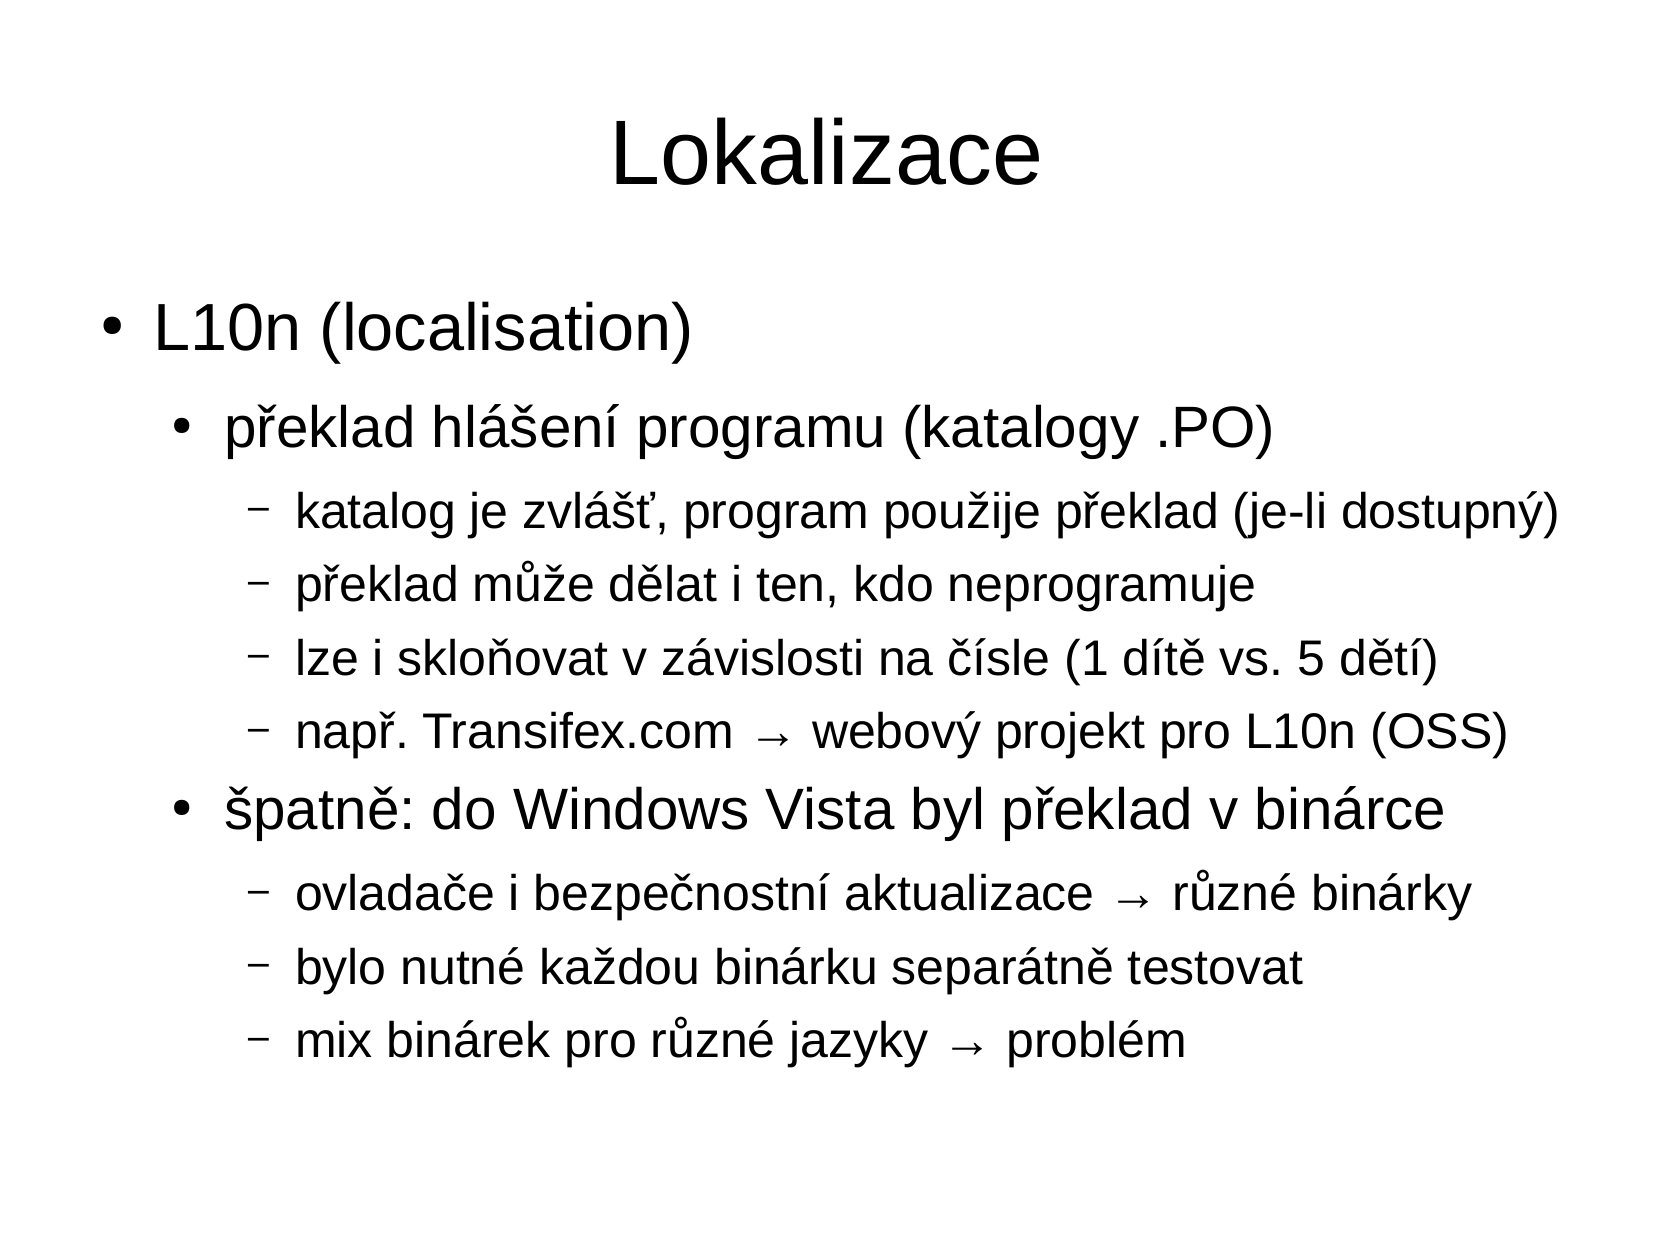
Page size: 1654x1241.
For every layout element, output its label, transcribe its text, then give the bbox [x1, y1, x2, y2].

title Lokalizace [82, 49, 1571, 257]
list L10n (localisation) překlad hlášení programu (katalogy .PO) katalog je zvlášť, program použije překlad (je-li dostupný) překlad může dělat i ten, kdo neprogramuje lze i skloňovat v závislosti na čísle (1 dítě vs. 5 dětí) např. Transifex.com → webový projekt pro L10n (OSS) špatně: do Windows Vista byl překlad v binárce ovladače i bezpečnostní aktualizace → různé binárky bylo nutné každou binárku separátně testovat mix binárek pro různé jazyky → problém [82, 290, 1571, 1069]
